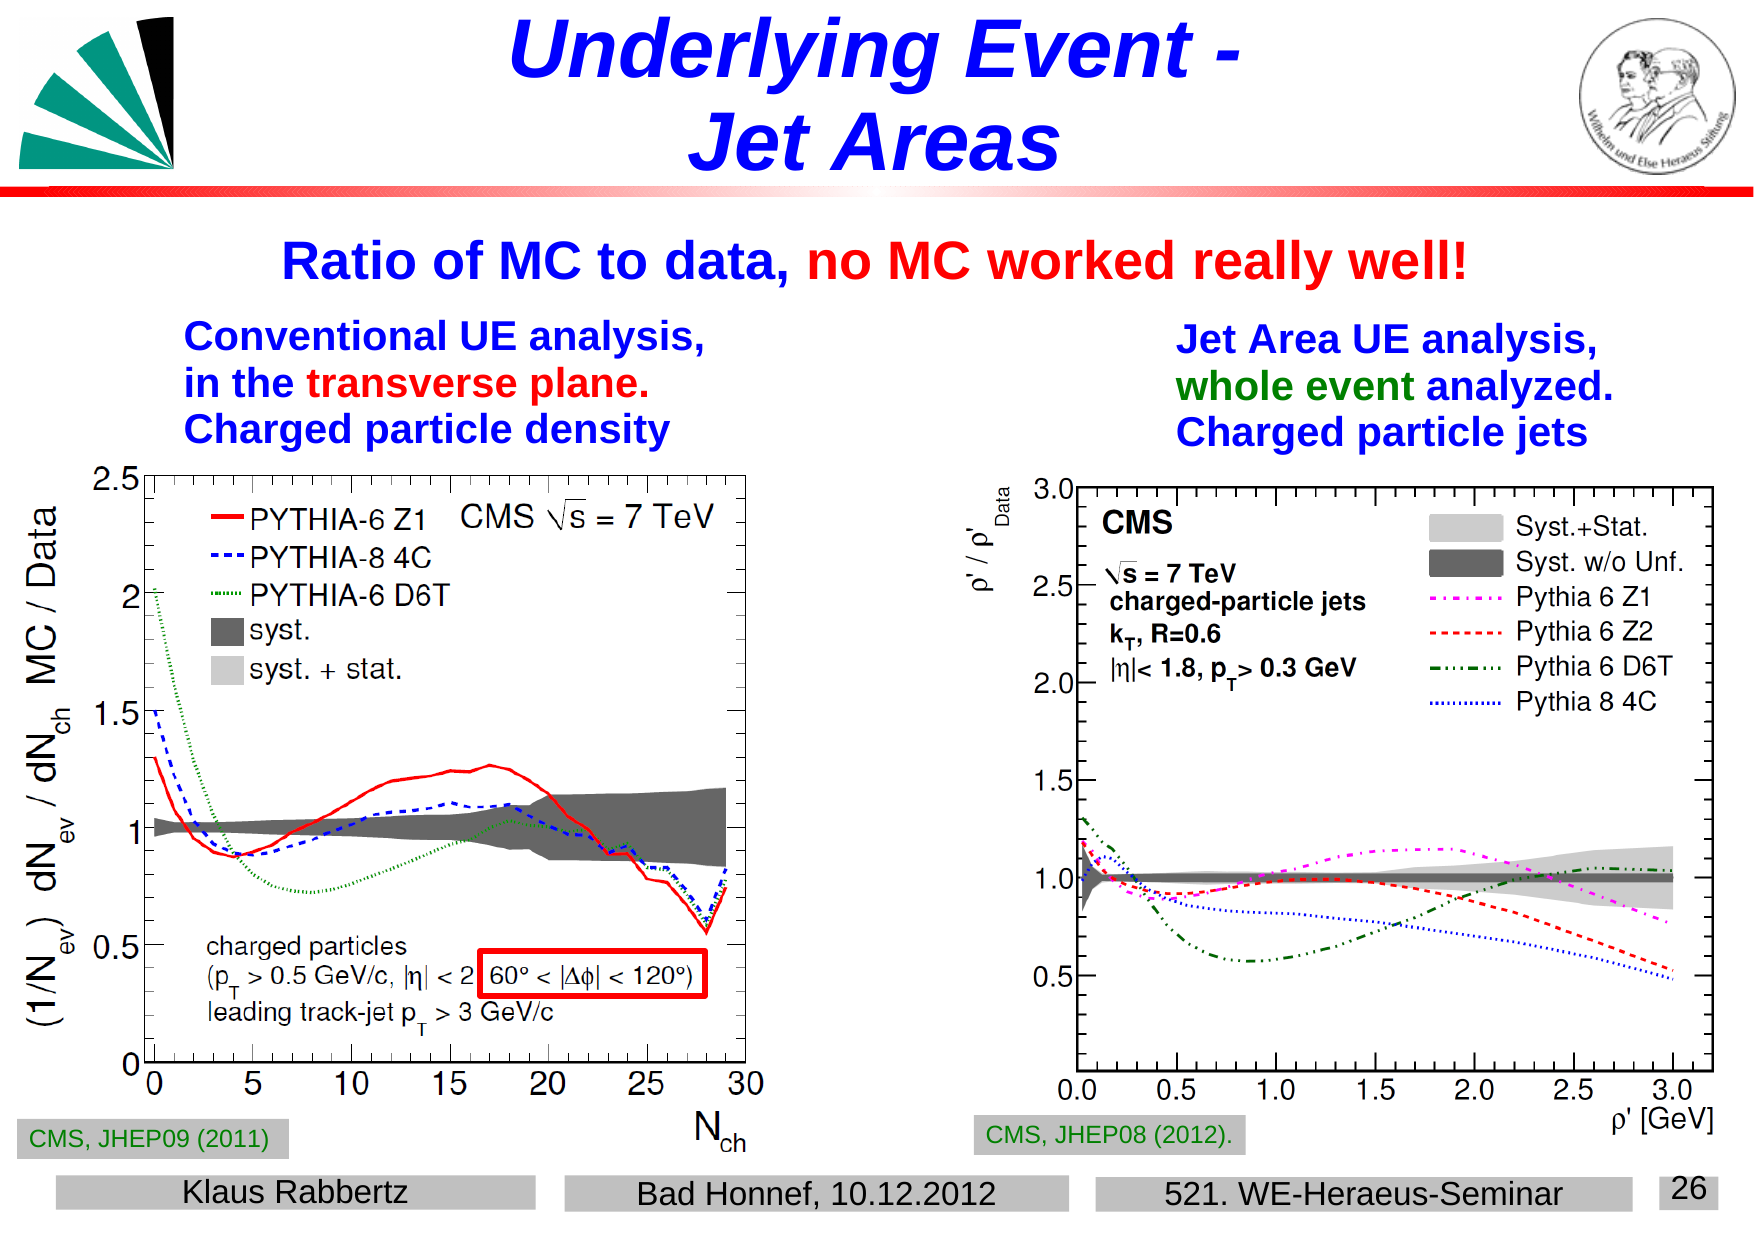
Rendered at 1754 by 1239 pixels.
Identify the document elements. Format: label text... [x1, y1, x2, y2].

text_box CMS, JHEP09 (2011) [17, 1118, 289, 1159]
text_box Conventional UE analysis, in the transverse plane. Charged particle density [171, 307, 717, 459]
text_box Jet Area UE analysis, whole event analyzed. Charged particle jets [1163, 310, 1627, 462]
text_box CMS, JHEP08 (2012). [973, 1115, 1246, 1155]
picture [19, 17, 174, 171]
picture [18, 464, 766, 1159]
title Underlying Event - Jet Areas [189, 0, 1561, 191]
picture [1579, 18, 1736, 175]
picture [957, 472, 1720, 1143]
text_box Ratio of MC to data, no MC worked really well! [270, 225, 1484, 298]
